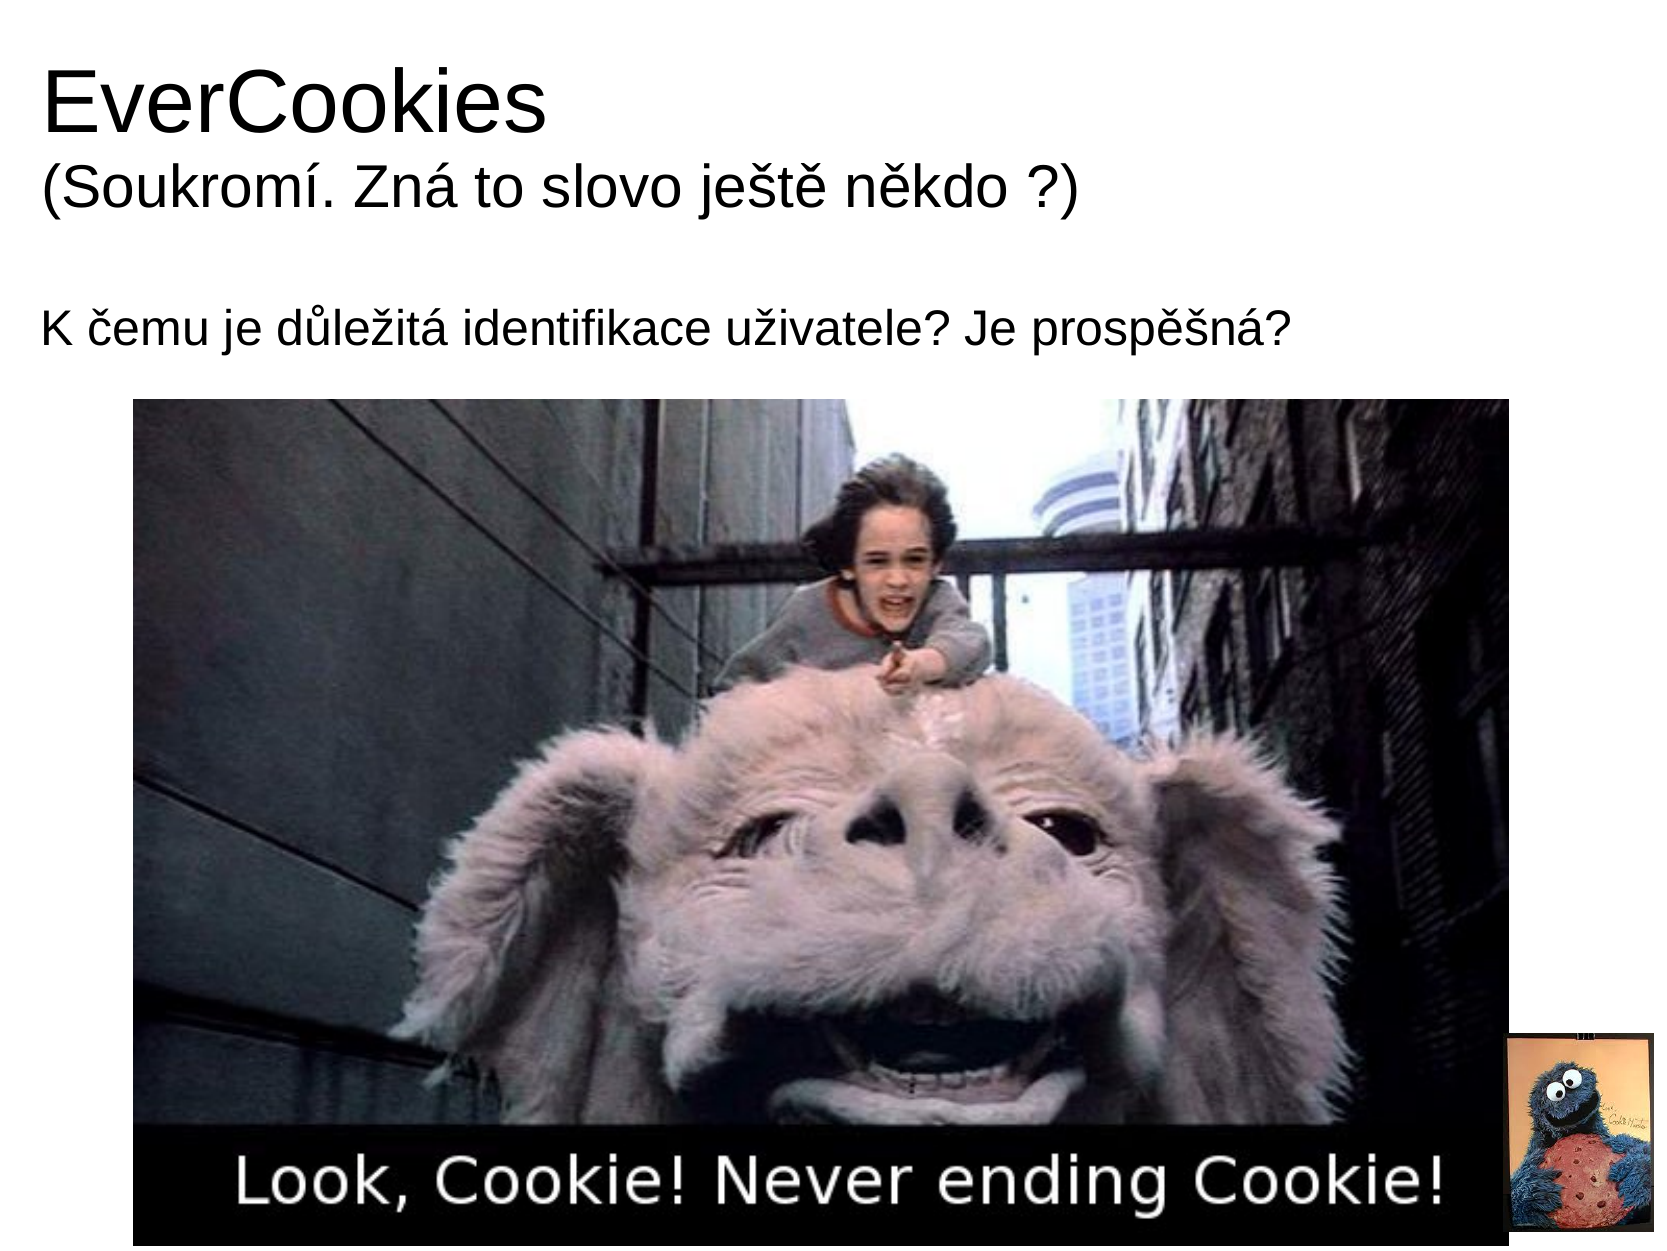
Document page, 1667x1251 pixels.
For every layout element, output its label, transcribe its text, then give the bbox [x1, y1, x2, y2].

title EverCookies (Soukromí. Zná to slovo ještě někdo ?) [41, 50, 1628, 230]
list K čemu je důležitá identifikace uživatele? Je prospěšná? [40, 300, 1627, 1201]
picture [133, 399, 1654, 1246]
